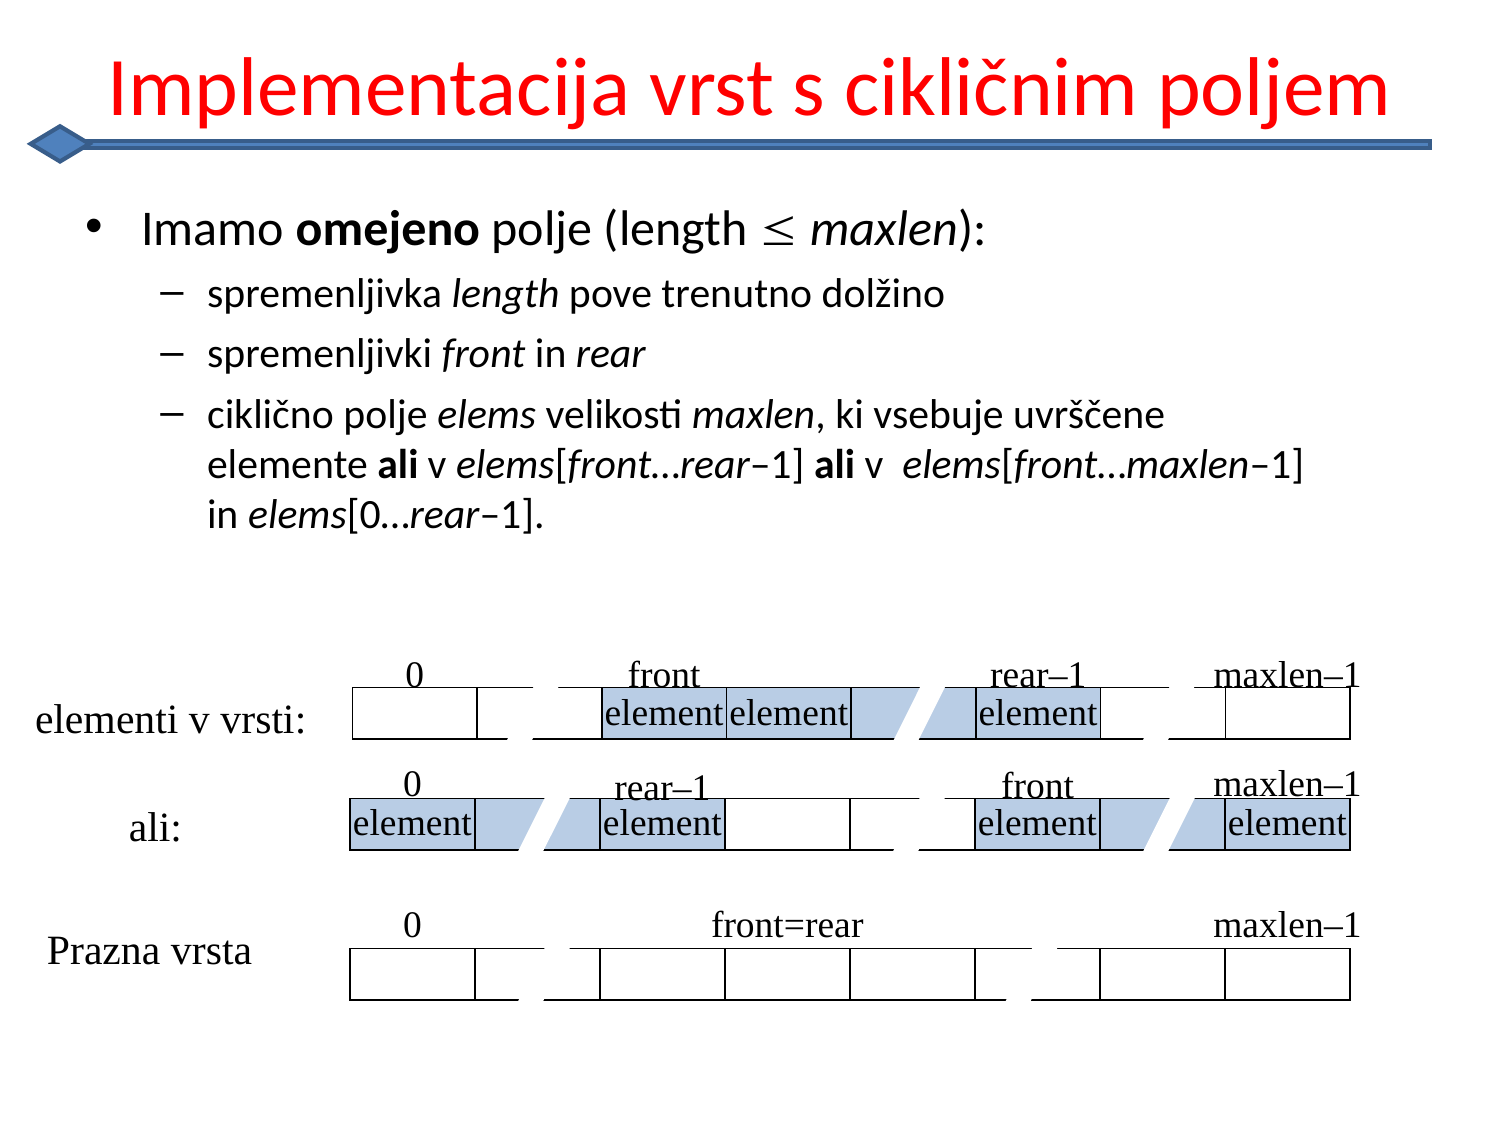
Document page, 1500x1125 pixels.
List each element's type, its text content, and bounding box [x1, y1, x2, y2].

text_box 0 [350, 900, 475, 948]
text_box element [975, 813, 1100, 850]
text_box front [657, 671, 666, 686]
text_box [1100, 787, 1225, 863]
text_box [1100, 675, 1350, 751]
text_box element [976, 687, 1100, 740]
text_box ali: [128, 800, 300, 851]
text_box element [350, 811, 475, 850]
title Implementacija vrst s cikličnim poljem [75, 0, 1426, 190]
text_box 0 [350, 759, 475, 811]
text_box element [726, 687, 852, 740]
text_box front [601, 649, 727, 687]
text_box [852, 675, 976, 751]
text_box 0 [352, 649, 478, 687]
list Imamo omejeno polje (length  maxlen): spremenljivka length pove trenutno dolžino spremenljivki front in rear ciklično polje elems velikosti maxlen, ki vsebuje uvrščene elemente ali v elems[front…rear–1] ali v elems[front…maxlen–1] in elems[0…rear–1]. [70, 187, 1346, 951]
text_box element [1225, 813, 1350, 850]
text_box [475, 787, 600, 863]
text_box Prazna vrsta [46, 922, 313, 973]
text_box maxlen–1 [1212, 650, 1363, 704]
text_box maxlen–1 [1212, 900, 1363, 954]
text_box front=rear [699, 899, 876, 948]
text_box [352, 675, 602, 751]
text_box element [602, 687, 726, 740]
text_box 0 [410, 664, 419, 686]
text_box front [974, 760, 1100, 813]
text_box rear–1 [975, 649, 1101, 687]
text_box elementi v vrsti: [35, 691, 316, 743]
text_box [350, 937, 1350, 1013]
text_box front [677, 672, 684, 687]
text_box element [600, 813, 725, 850]
text_box rear–1 [599, 762, 725, 813]
text_box [725, 787, 975, 863]
text_box maxlen–1 [1212, 759, 1363, 813]
